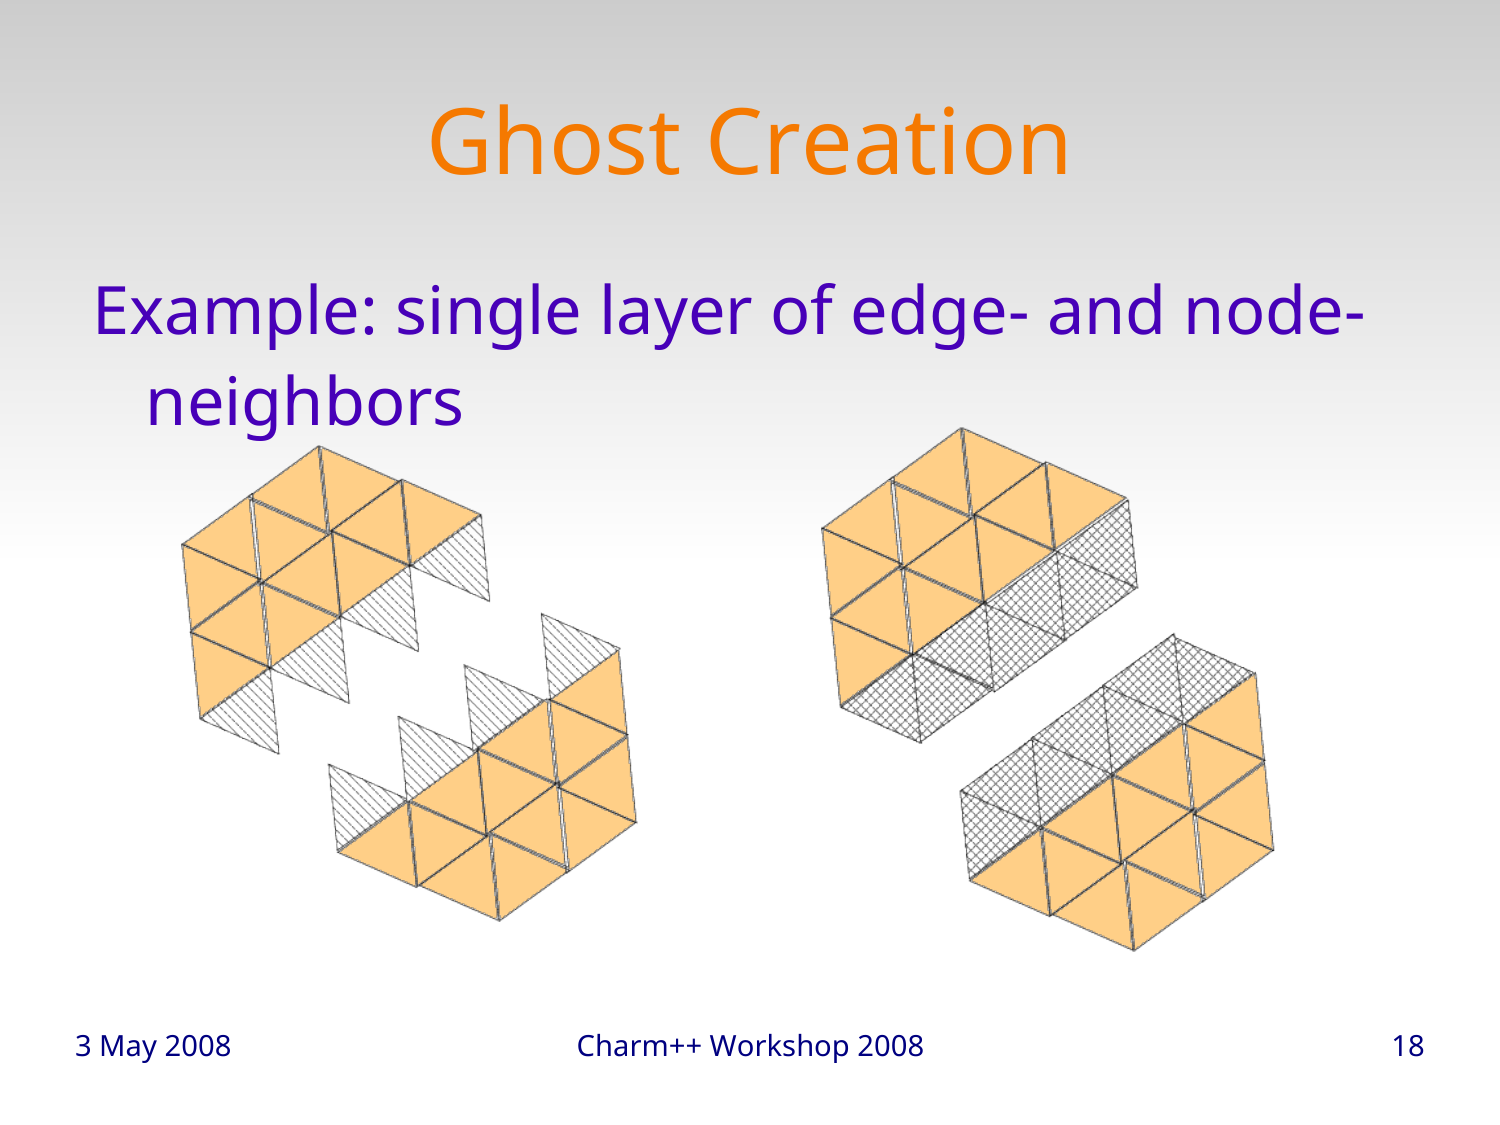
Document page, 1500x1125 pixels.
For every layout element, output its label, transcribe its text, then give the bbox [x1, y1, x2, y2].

title Ghost Creation [75, 52, 1425, 226]
list Example: single layer of edge- and node-neighbors [75, 263, 1425, 991]
picture [821, 426, 1276, 952]
picture [181, 445, 638, 922]
